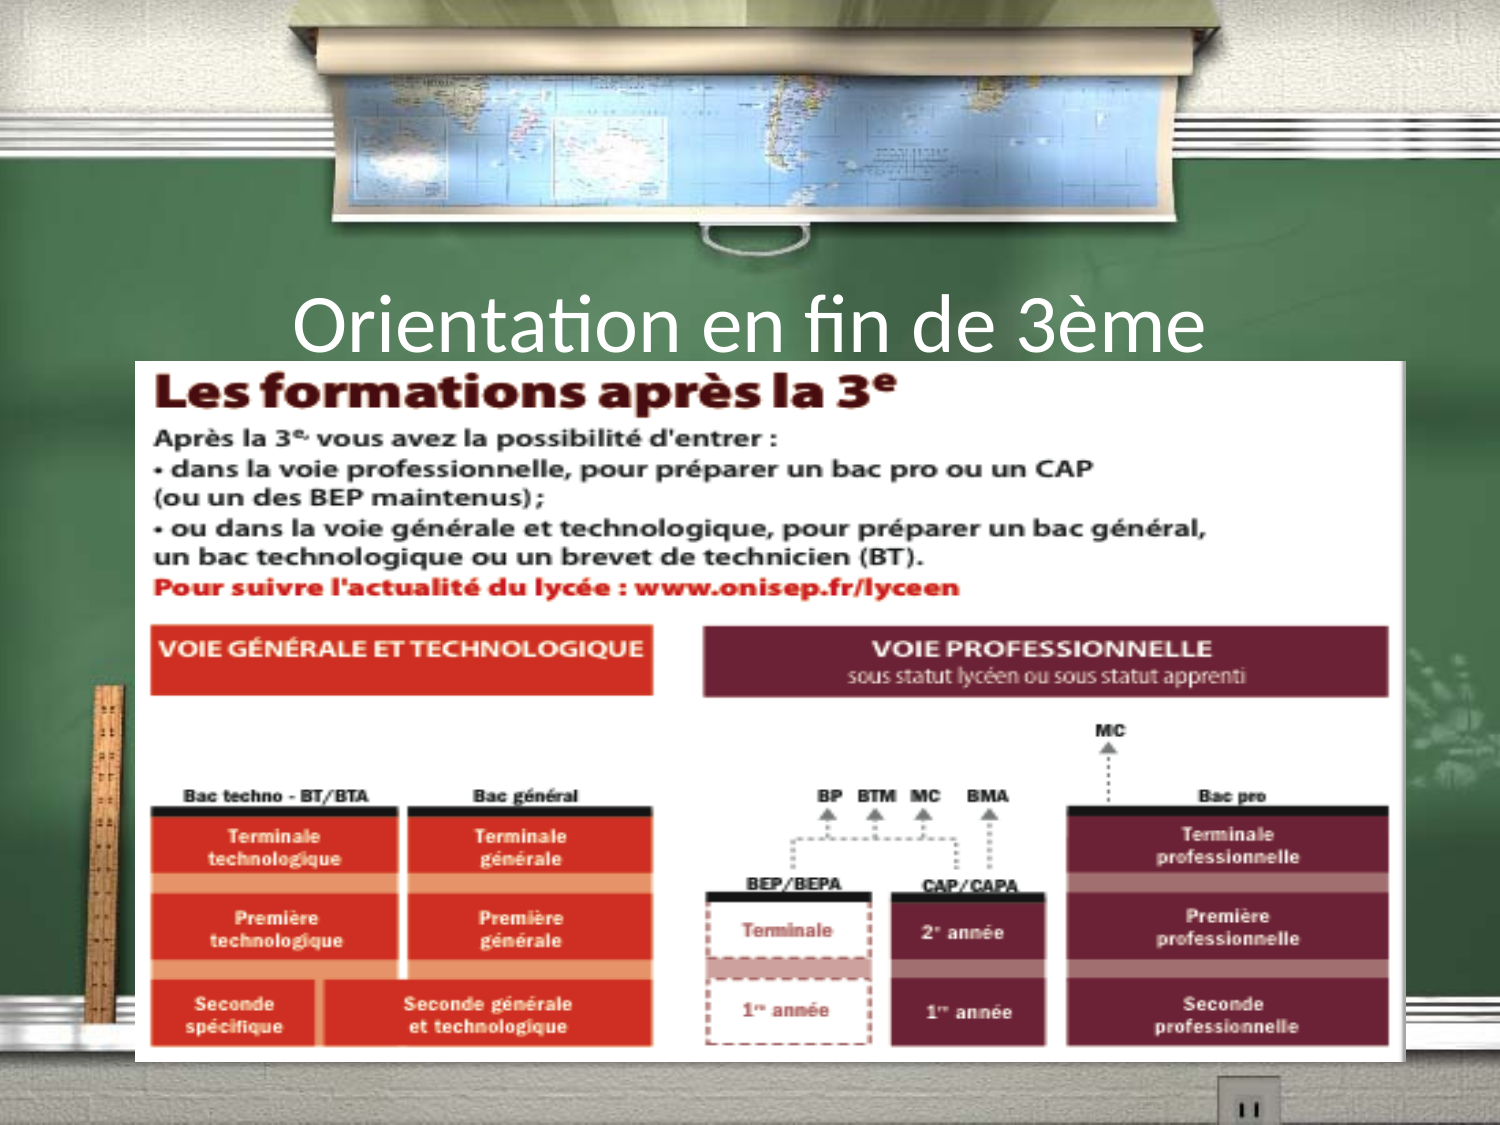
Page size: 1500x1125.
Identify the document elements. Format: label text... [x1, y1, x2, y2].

picture [0, 0, 1500, 1125]
text_box Orientation en fin de 3ème [112, 224, 1388, 413]
